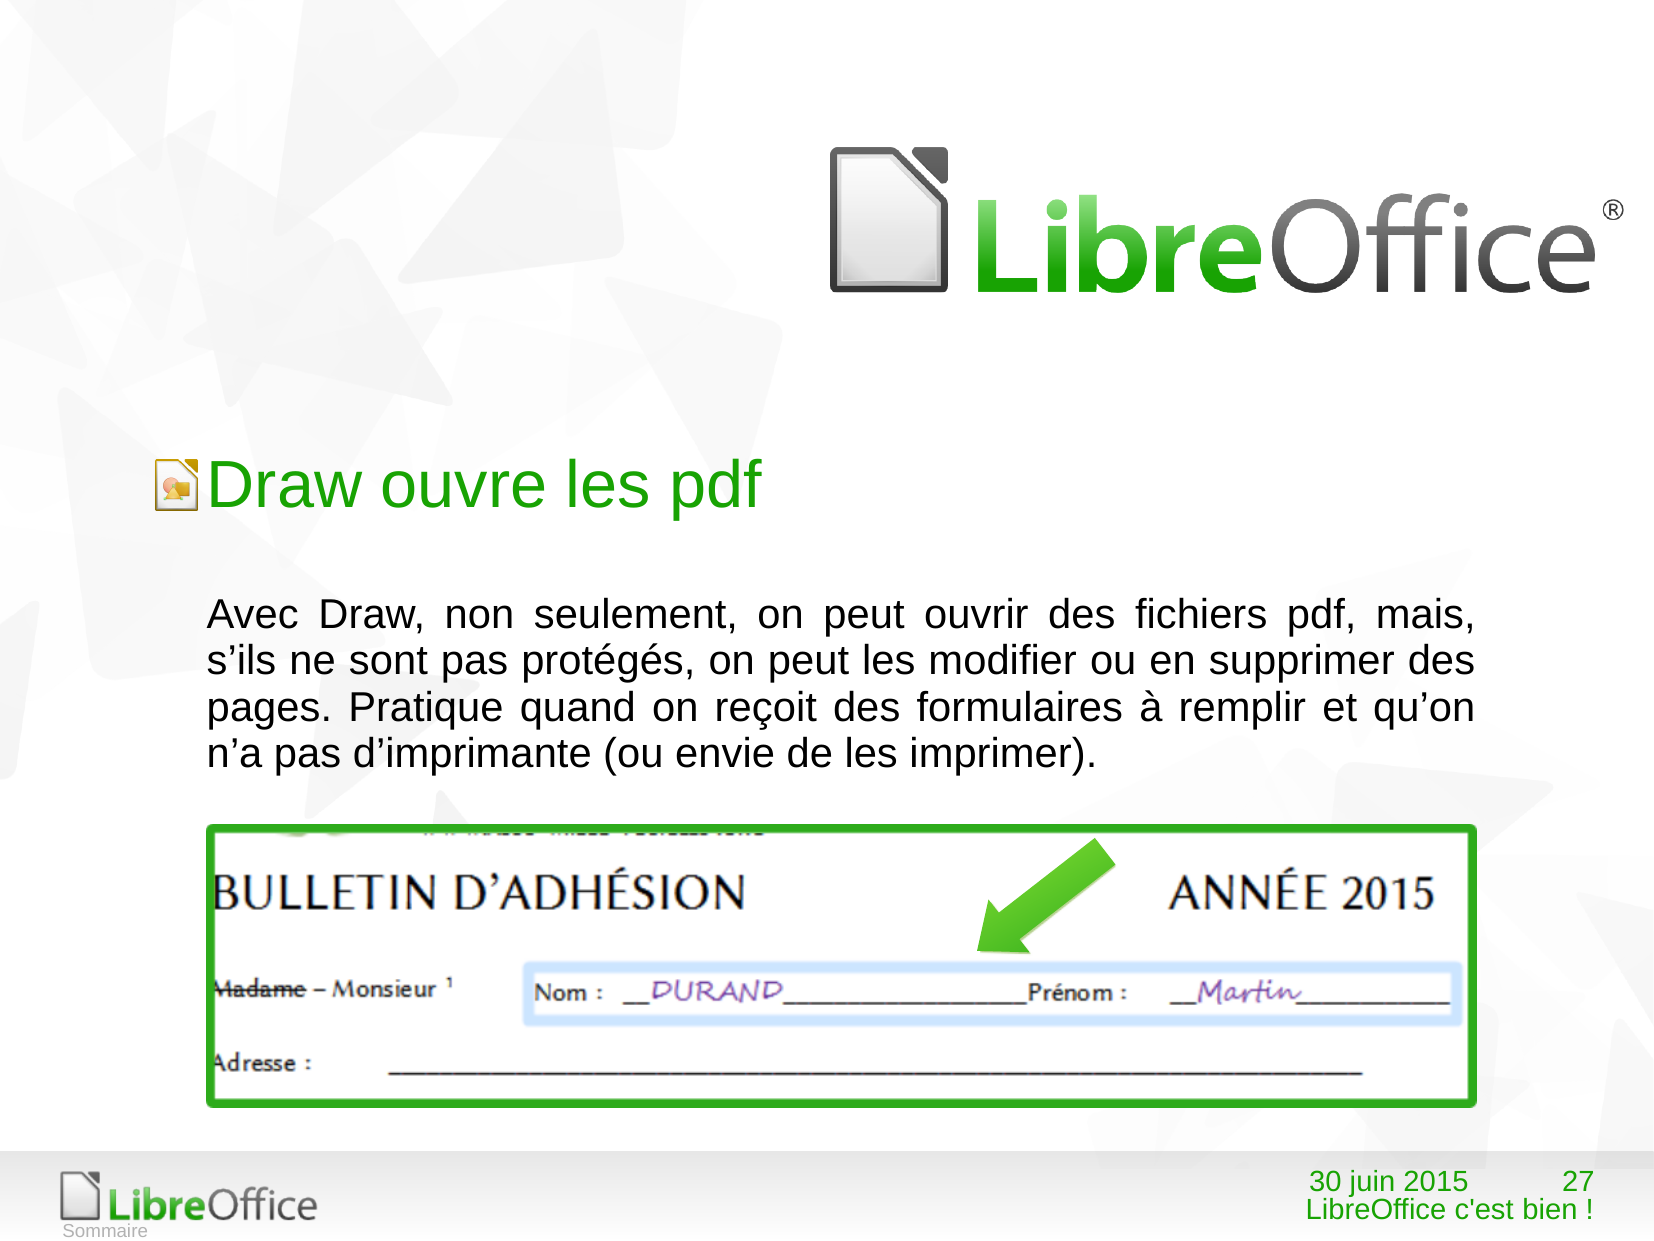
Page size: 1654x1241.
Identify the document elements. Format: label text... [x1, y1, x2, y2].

picture [41, 1152, 337, 1240]
list Avec Draw, non seulement, on peut ouvrir des fichiers pdf, mais, s’ils ne sont pas protégés, on peut les modifier ou en supprimer des pages. Pratique quand on reçoit des formulaires à remplir et qu’on n’a pas d’imprimante (ou envie de les imprimer). [206, 590, 1477, 785]
title Draw ouvre les pdf [206, 395, 1477, 573]
picture [0, 0, 1654, 1169]
text_box [977, 837, 1116, 953]
